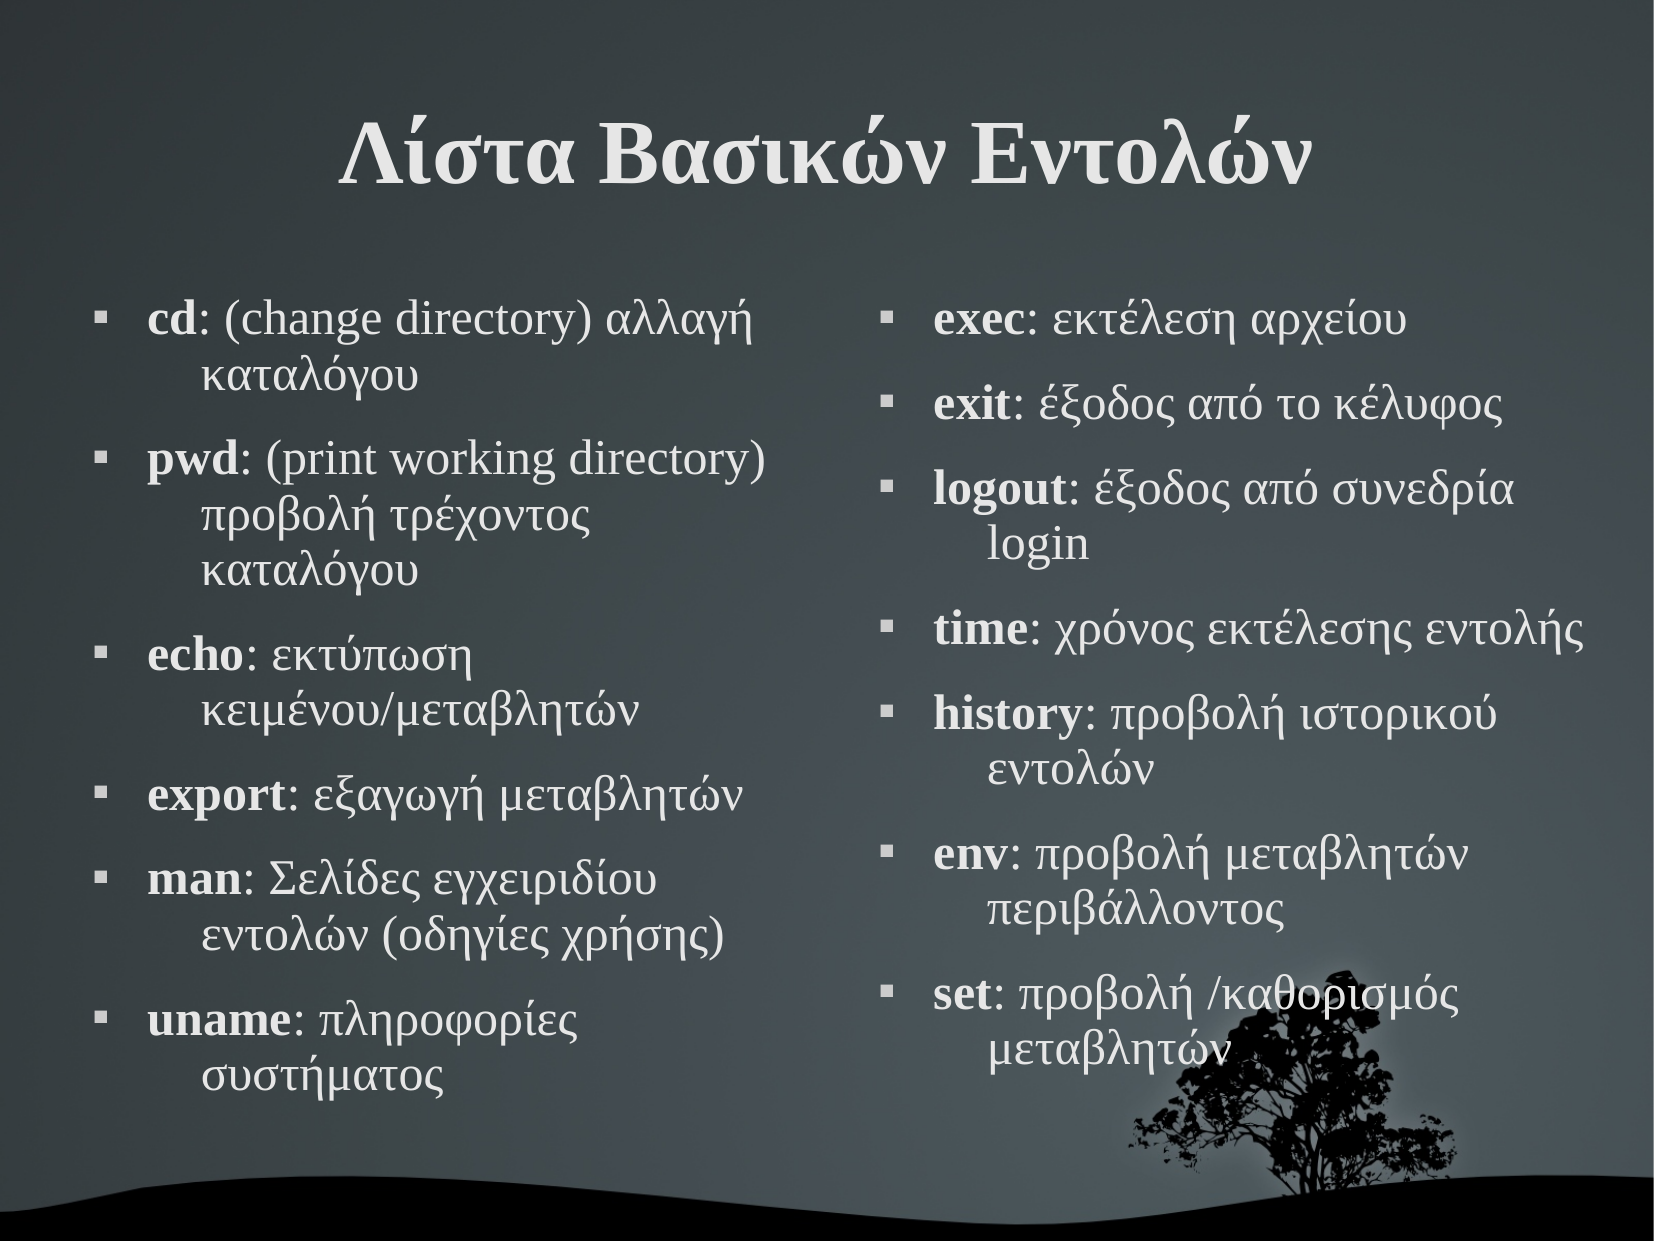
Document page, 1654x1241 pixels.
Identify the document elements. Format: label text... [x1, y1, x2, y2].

picture [0, 0, 1654, 1241]
list cd: (change directory) αλλαγή καταλόγου pwd: (print working directory) προβολή τρέχοντος καταλόγου echo: εκτύπωση κειμένου/μεταβλητών export: εξαγωγή μεταβλητών man: Σελίδες εγχειριδίου εντολών (οδηγίες χρήσης) uname: πληροφορίες συστήματος [59, 290, 809, 1241]
list exec: εκτέλεση αρχείου exit: έξοδος από το κέλυφος logout: έξοδος από συνεδρία login time: χρόνος εκτέλεσης εντολής history: προβολή ιστορικού εντολών env: προβολή μεταβλητών περιβάλλοντος set: προβολή /καθορισμός μεταβλητών [845, 290, 1625, 1241]
title Λίστα Βασικών Εντολών [82, 49, 1571, 257]
